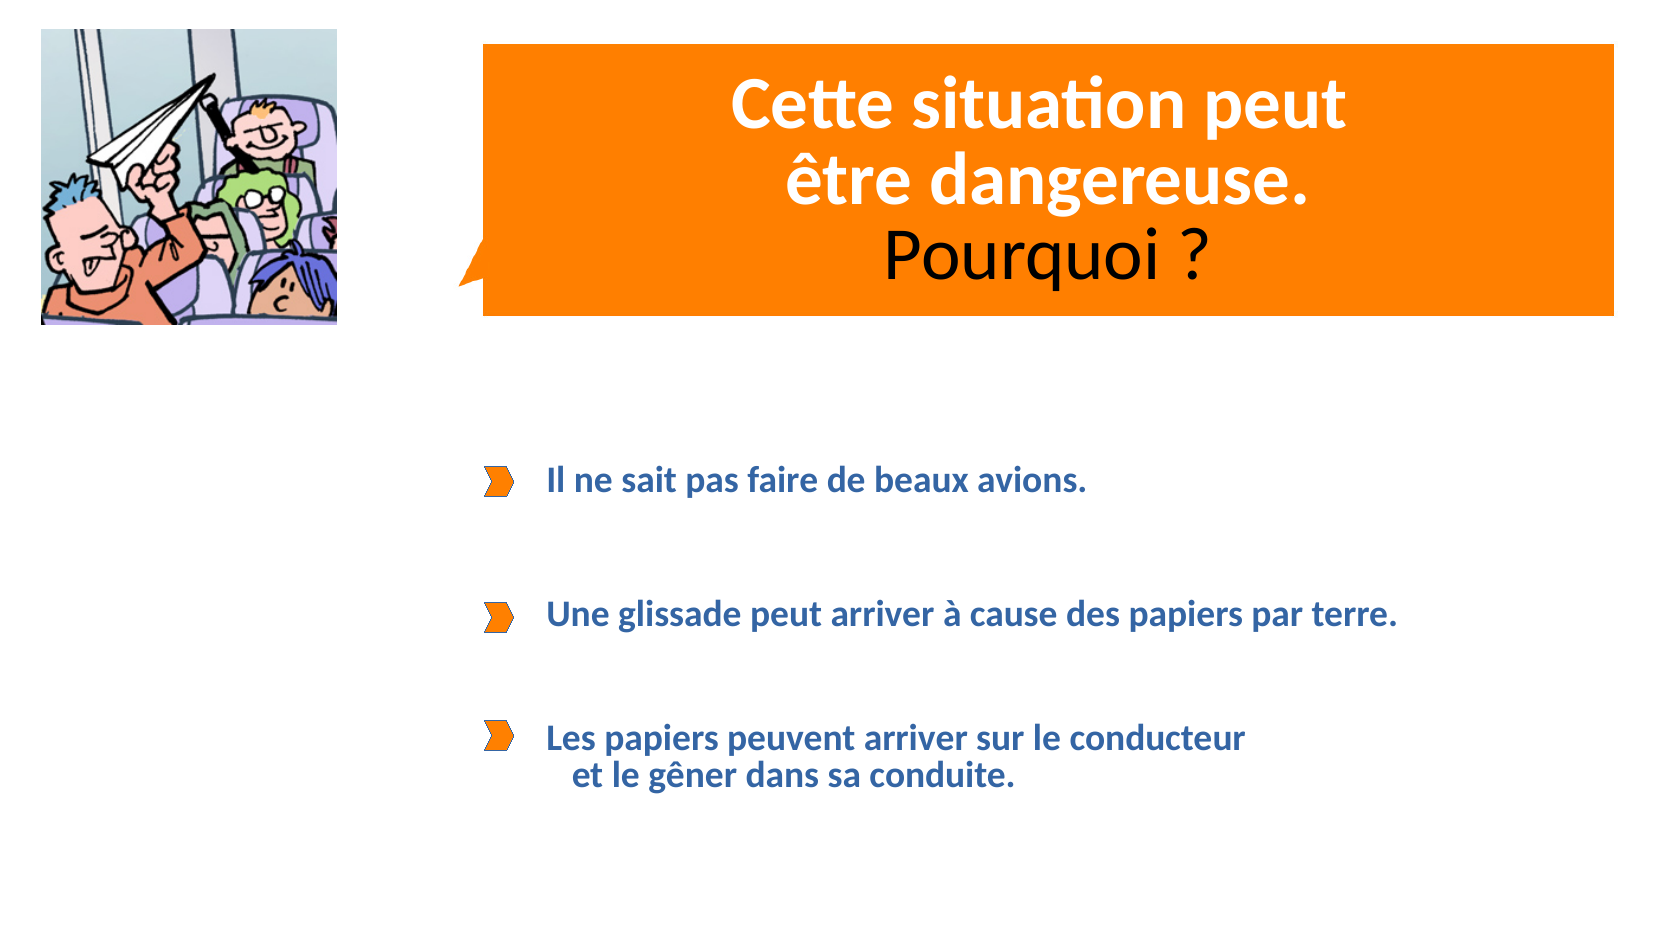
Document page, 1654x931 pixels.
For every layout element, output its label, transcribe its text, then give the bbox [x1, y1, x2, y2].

text_box [484, 466, 514, 497]
text_box [484, 602, 514, 633]
text_box Il ne sait pas faire de beaux avions. [531, 456, 1424, 510]
picture [5, 0, 1654, 345]
text_box [484, 720, 514, 751]
text_box Cette situation peut être dangereuse. Pourquoi ? [472, 65, 1625, 306]
text_box Une glissade peut arriver à cause des papiers par terre. [531, 590, 1424, 644]
text_box Les papiers peuvent arriver sur le conducteur et le gêner dans sa conduite. [531, 714, 1601, 805]
